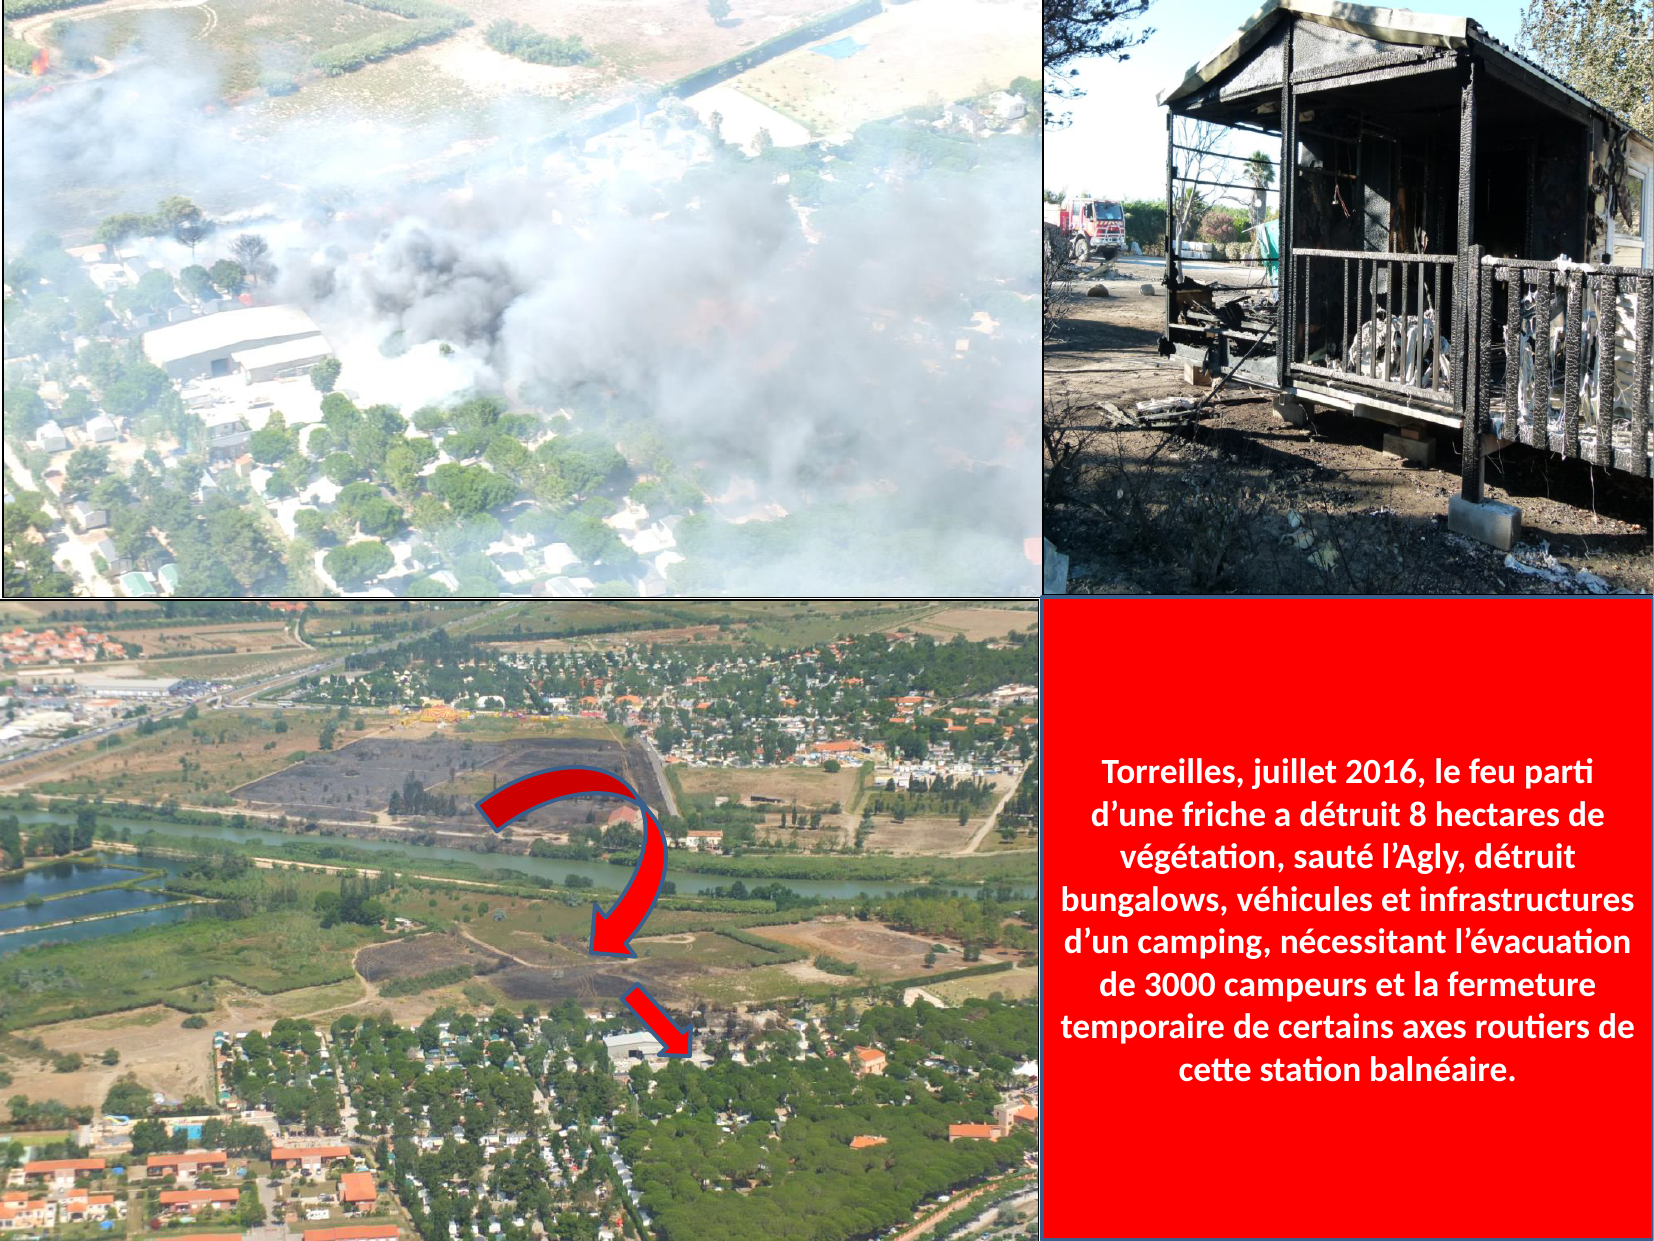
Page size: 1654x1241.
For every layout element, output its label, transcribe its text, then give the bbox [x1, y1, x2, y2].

text_box Torreilles, juillet 2016, le feu parti d’une friche a détruit 8 hectares de végétation, sauté l’Agly, détruit bungalows, véhicules et infrastructures d’un camping, nécessitant l’évacuation de 3000 campeurs et la fermeture temporaire de certains axes routiers de cette station balnéaire. [1042, 596, 1654, 1241]
picture [3, 0, 1043, 597]
text_box [476, 767, 666, 957]
text_box [621, 983, 691, 1057]
picture [1044, 0, 1654, 595]
picture [0, 600, 1038, 1241]
